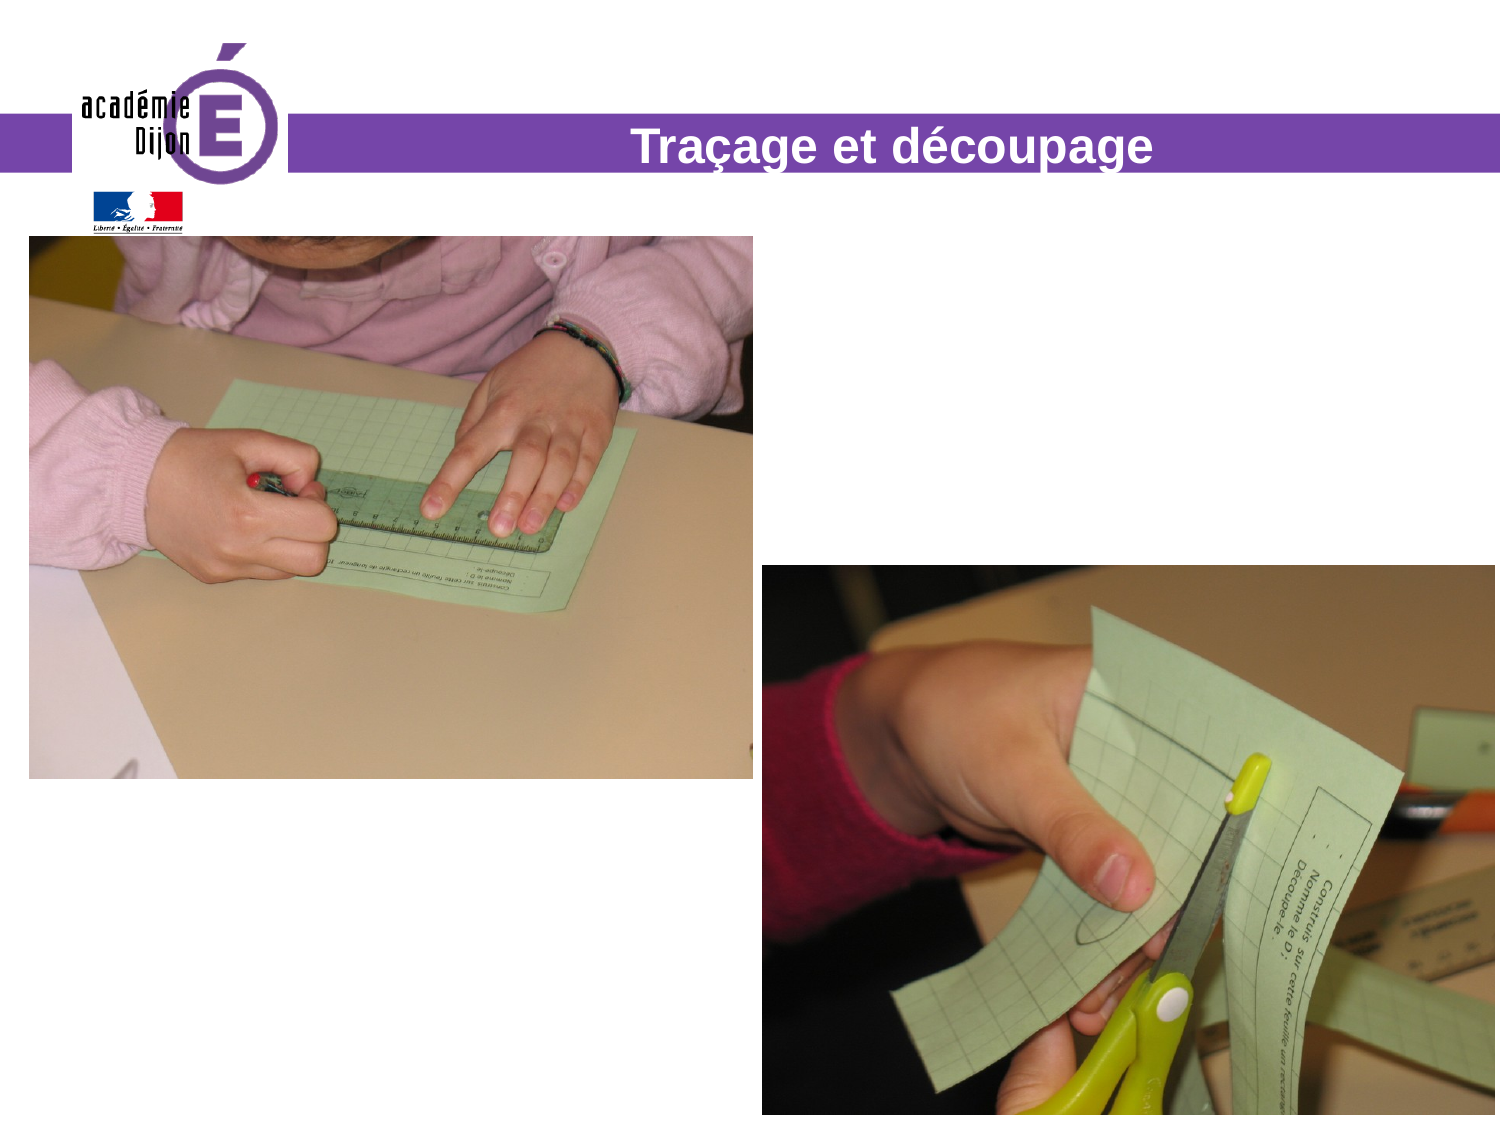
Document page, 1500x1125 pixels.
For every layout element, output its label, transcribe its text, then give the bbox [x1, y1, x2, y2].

picture [762, 565, 1495, 1115]
title Traçage et découpage [360, 106, 1425, 178]
picture [29, 43, 753, 779]
